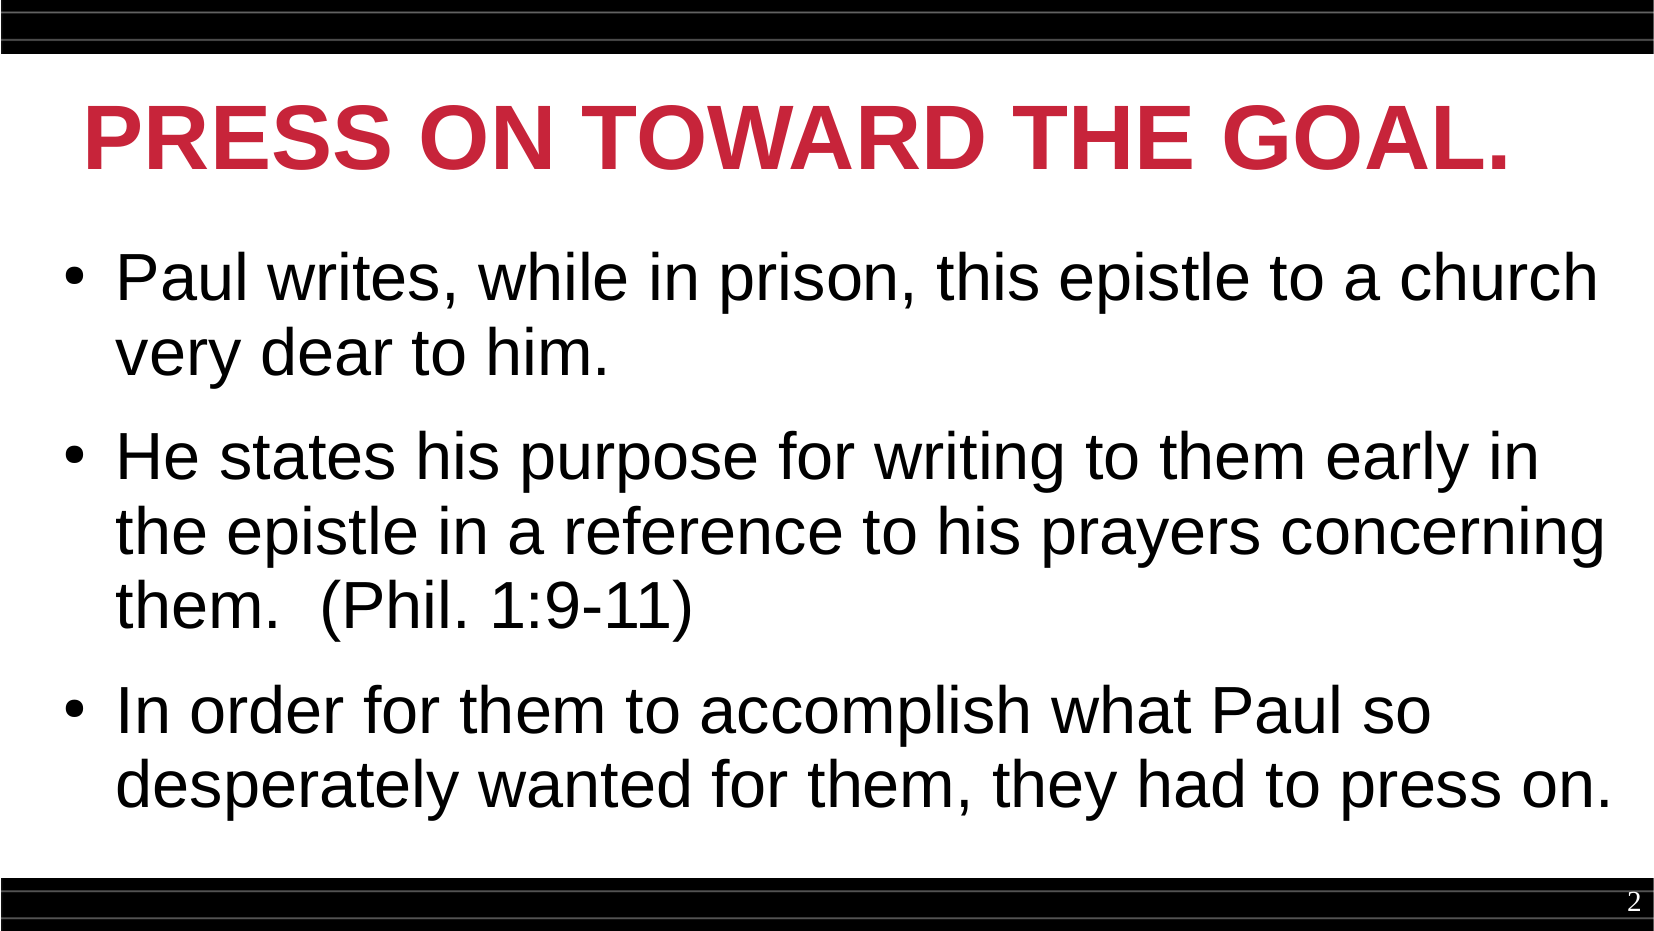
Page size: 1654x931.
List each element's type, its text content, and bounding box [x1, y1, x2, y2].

picture [1, 878, 1654, 931]
title PRESS ON TOWARD THE GOAL. [82, 60, 1571, 216]
picture [1, 0, 1654, 54]
list Paul writes, while in prison, this epistle to a church very dear to him. He states his purpose for writing to them early in the epistle in a reference to his prayers concerning them. (Phil. 1:9-11) In order for them to accomplish what Paul so desperately wanted for them, they had to press on. [45, 240, 1636, 871]
